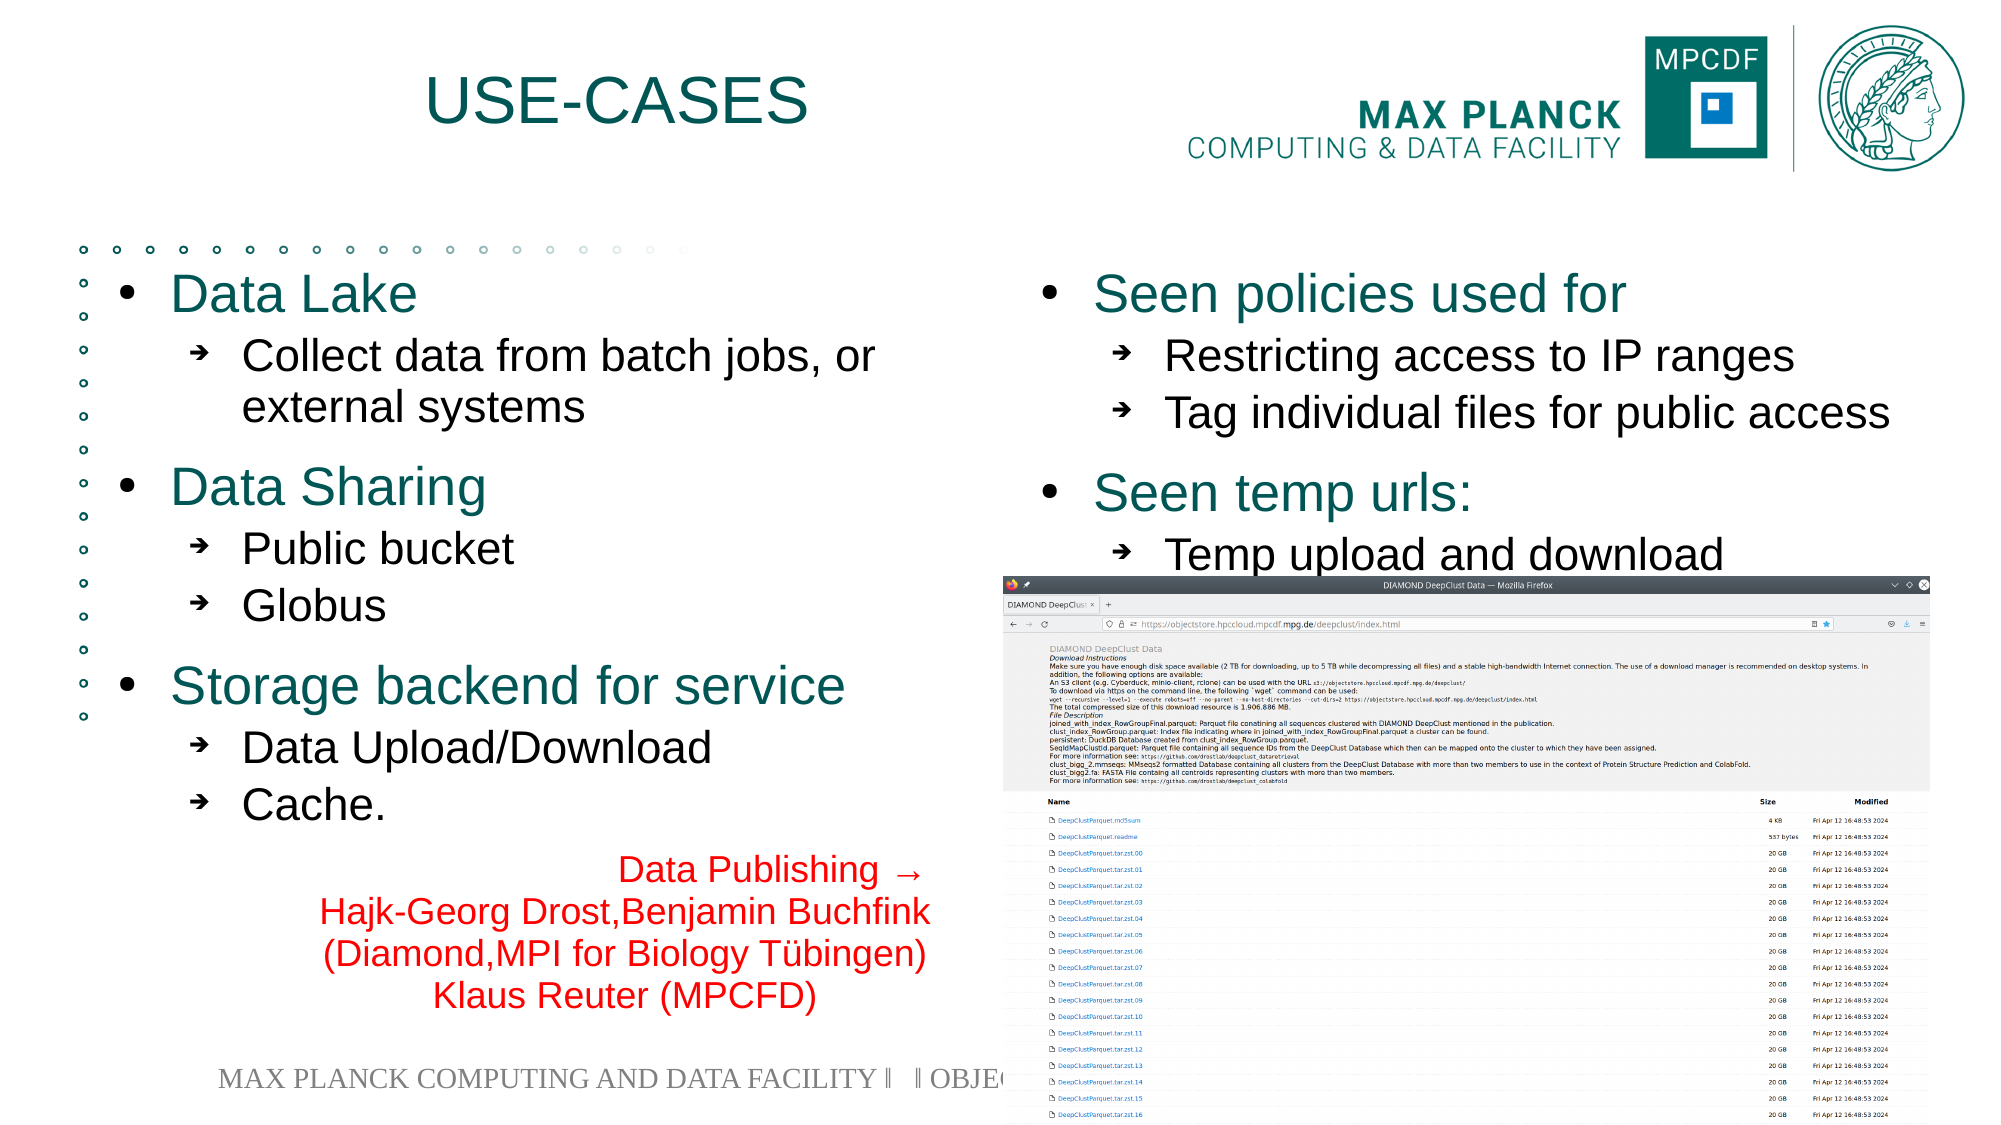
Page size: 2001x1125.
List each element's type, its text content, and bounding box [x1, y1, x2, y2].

text_box Data Publishing → Hajk-Georg Drost,Benjamin Buchfink (Diamond,MPI for Biology Tübingen) Klaus Reuter (MPCFD) [294, 840, 1003, 1025]
list Seen policies used for Restricting access to IP ranges Tag individual files for public access Seen temp urls: Temp upload and download [1022, 263, 1901, 576]
list Data Lake Collect data from batch jobs, or external systems Data Sharing Public bucket Globus Storage backend for service Data Upload/Download Cache. [99, 263, 979, 1034]
picture [0, 0, 2001, 1125]
title Use-cases [53, 23, 1182, 178]
